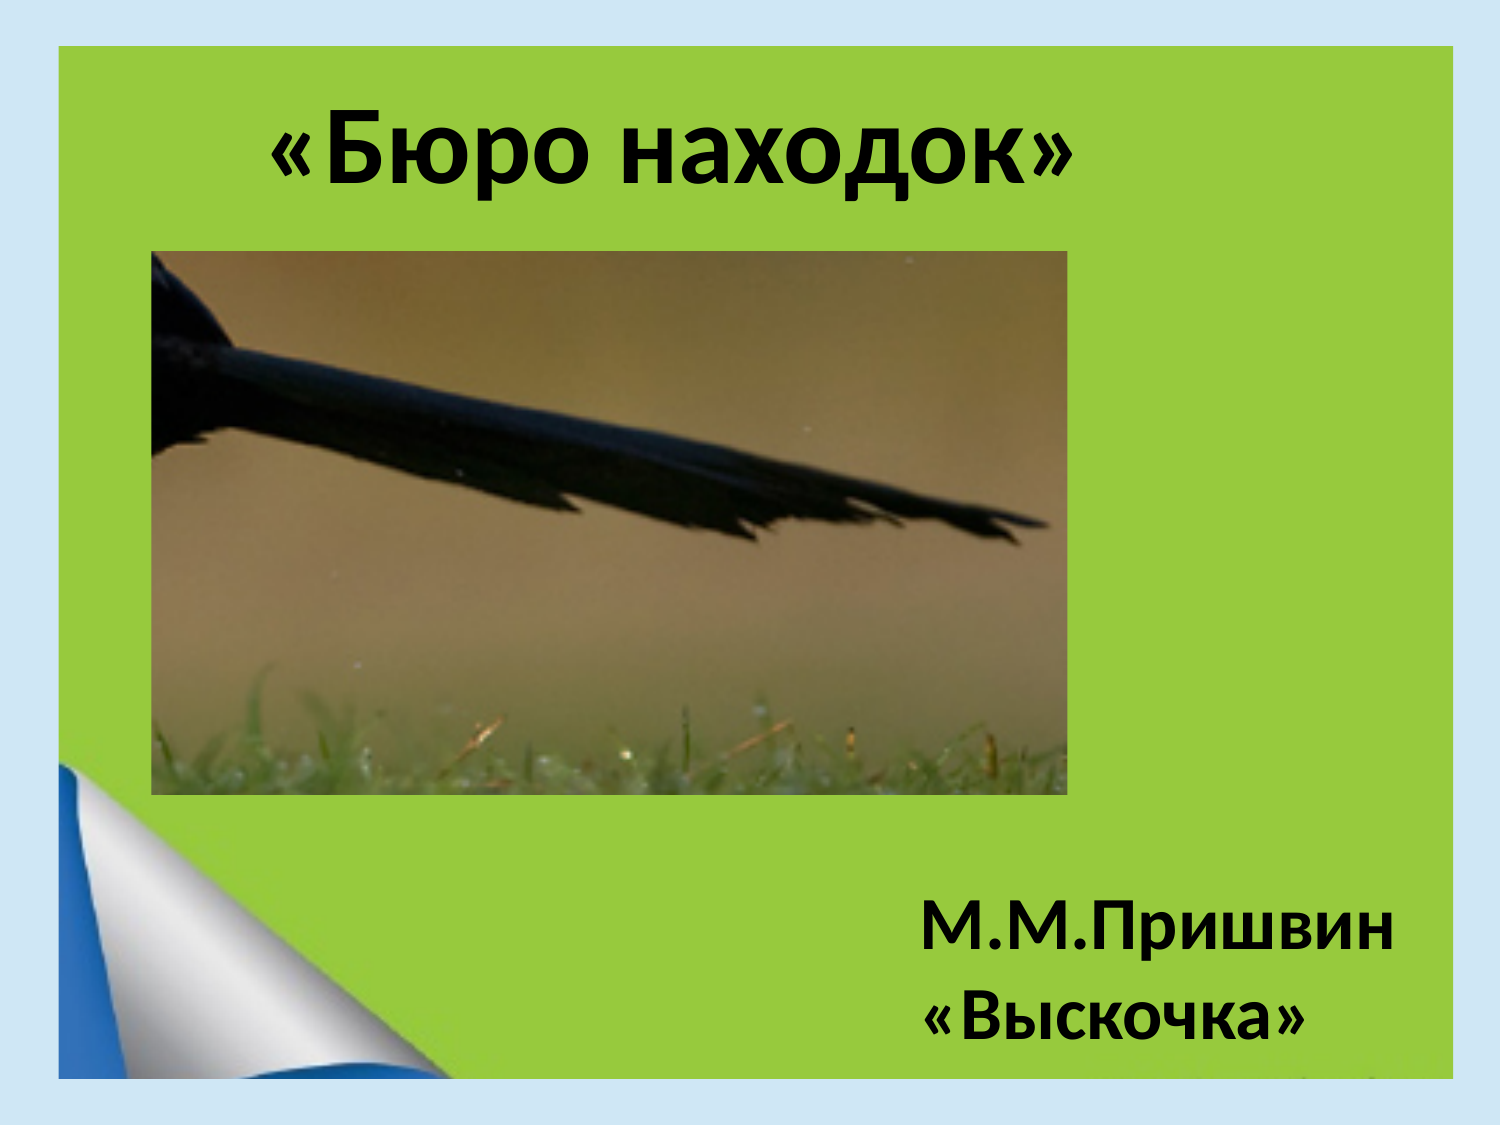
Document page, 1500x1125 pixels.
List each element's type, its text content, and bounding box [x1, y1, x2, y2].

picture [58, 46, 1454, 1079]
text_box М.М.Пришвин «Выскочка» [905, 867, 1429, 1062]
text_box «Бюро находок» [0, 45, 1350, 233]
